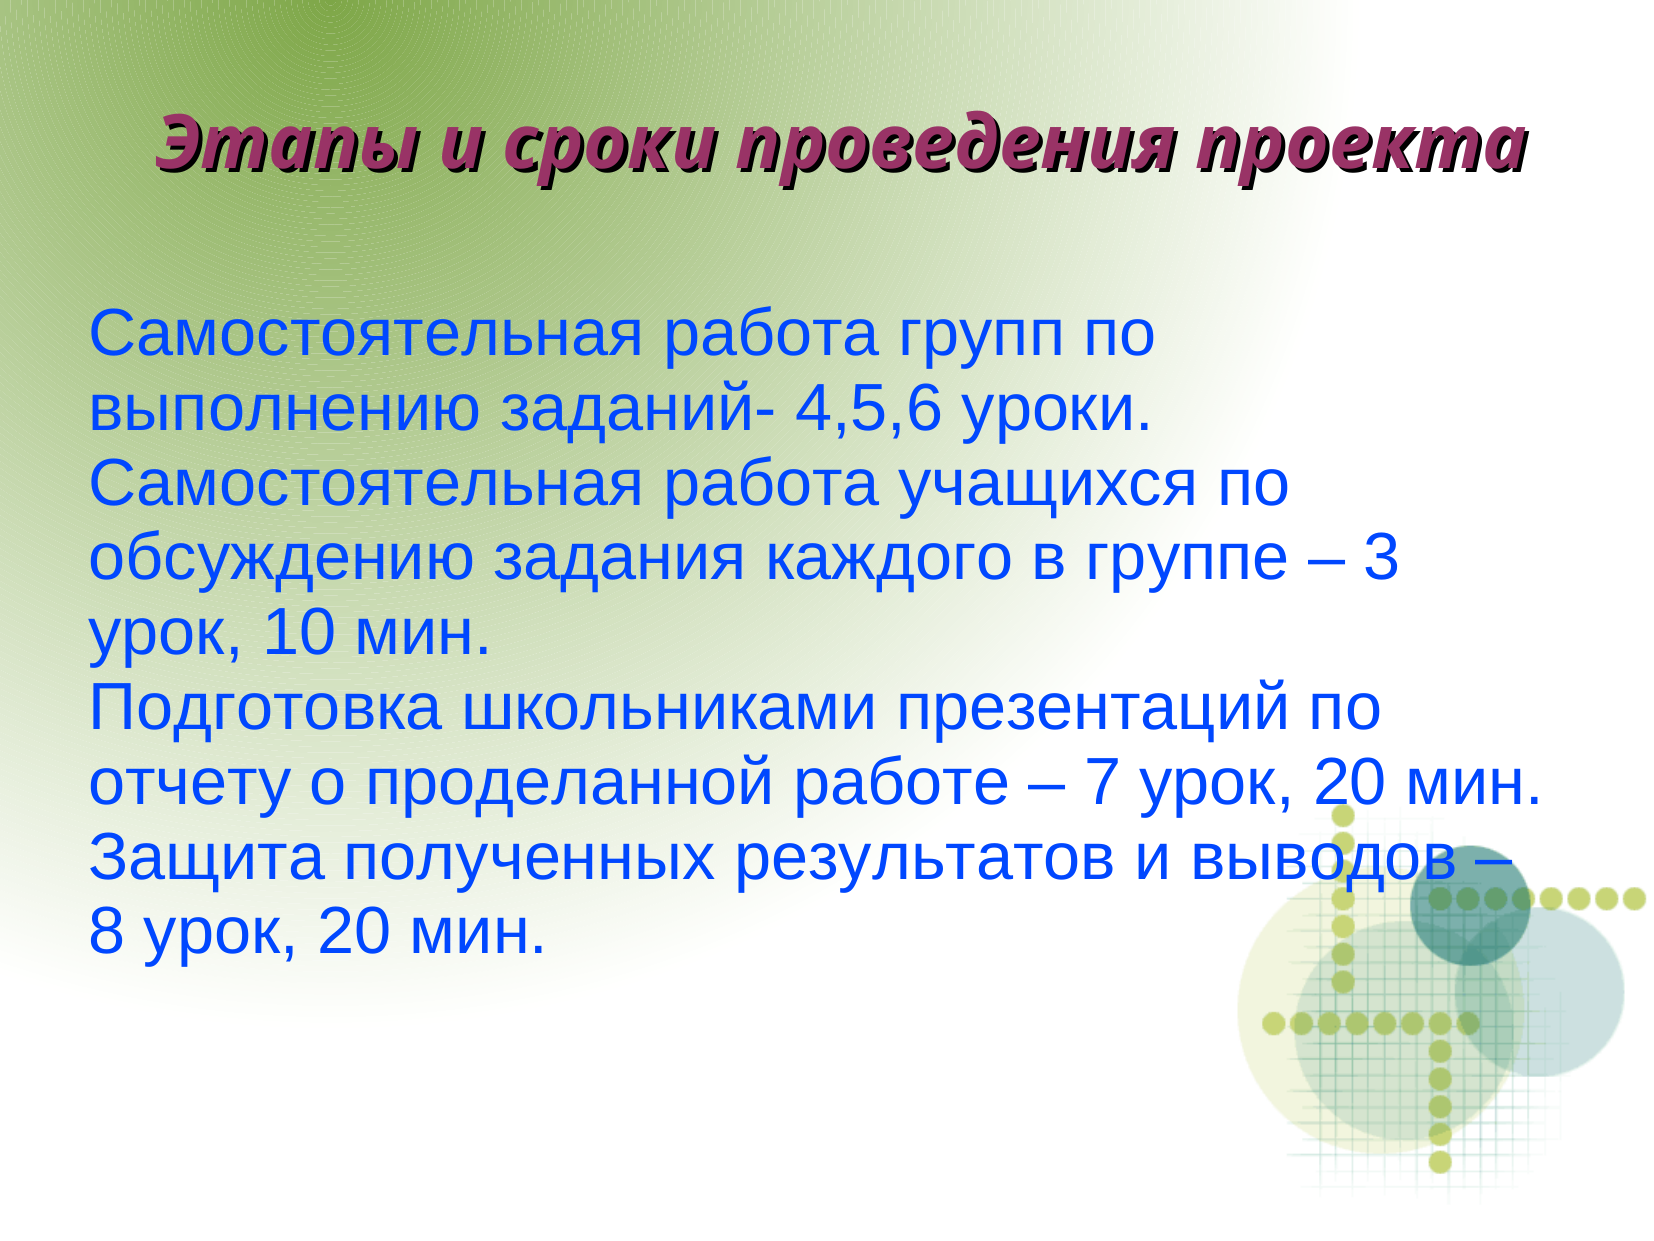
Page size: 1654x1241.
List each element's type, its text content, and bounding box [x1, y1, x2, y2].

text_box Самостоятельная работа групп по выполнению заданий- 4,5,6 уроки. Самостоятельная работа учащихся по обсуждению задания каждого в группе – 3 урок, 10 мин. Подготовка школьниками презентаций по отчету о проделанной работе – 7 урок, 20 мин. Защита полученных результатов и выводов – 8 урок, 20 мин. [88, 295, 1565, 969]
picture [1224, 792, 1654, 1211]
text_box Этапы и сроки проведения проекта [88, 88, 1595, 194]
